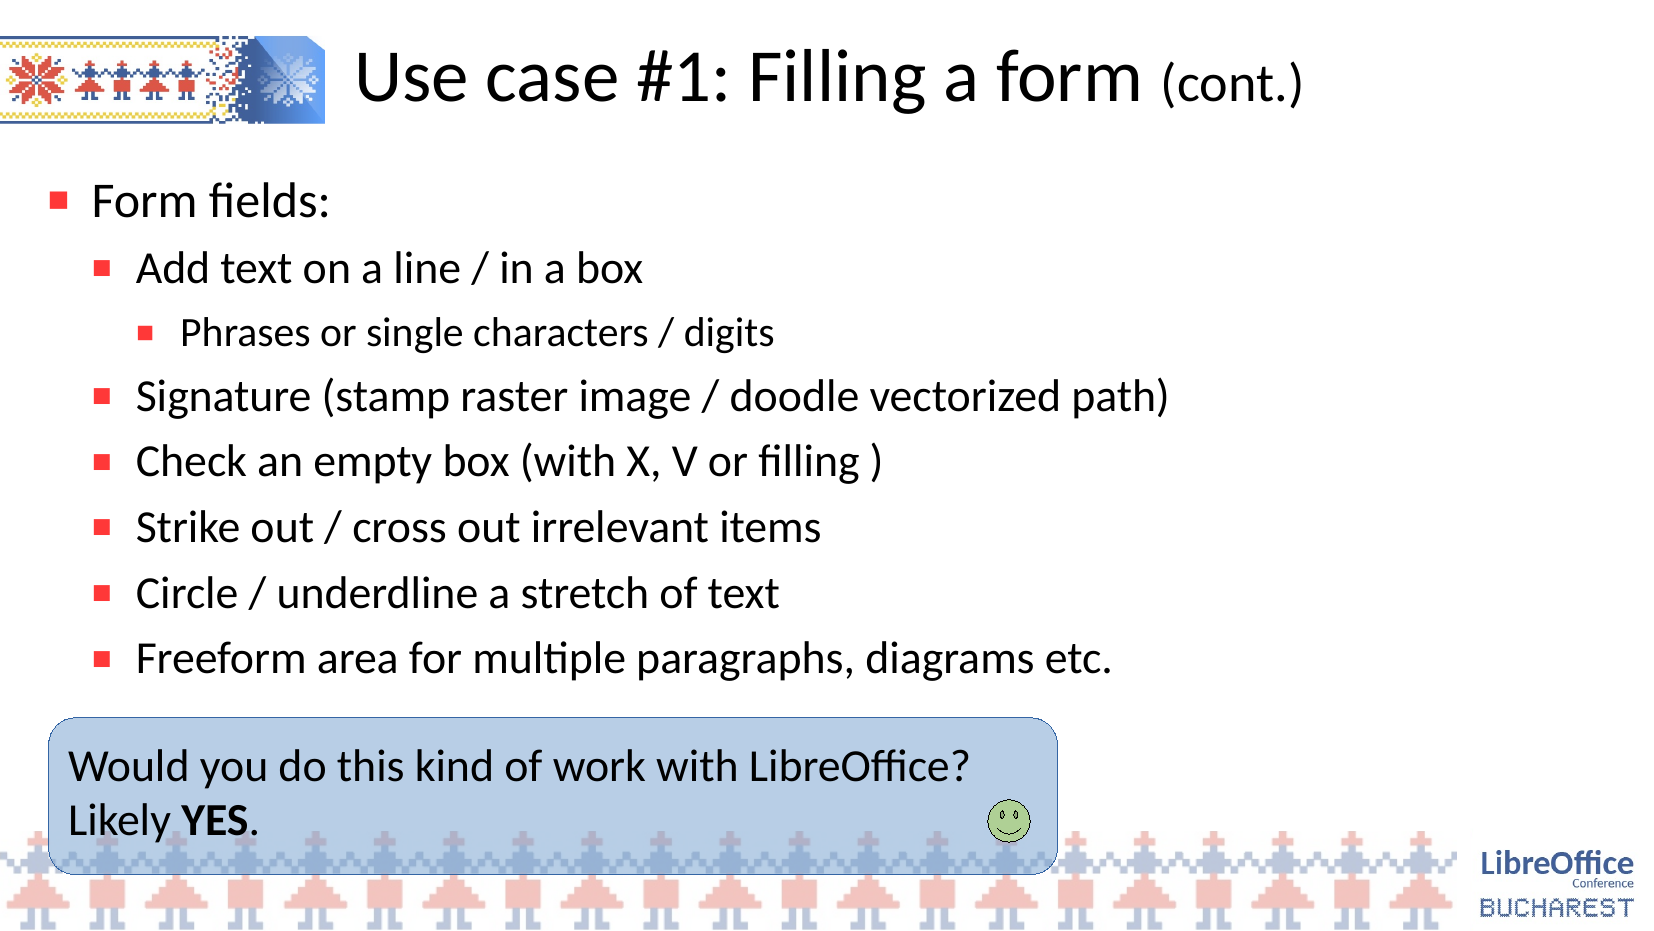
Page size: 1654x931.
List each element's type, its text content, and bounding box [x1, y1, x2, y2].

title Use case #1: Filling a form (cont.) [354, 23, 1625, 142]
list Form fields: Add text on a line / in a box Phrases or single characters / digits Signature (stamp raster image / doodle vectorized path) Check an empty box (with X, V or filling ) Strike out / cross out irrelevant items Circle / underdline a stretch of text Freeform area for multiple paragraphs, diagrams etc. [47, 177, 1625, 798]
text_box Would you do this kind of work with LibreOffice? Likely YES. [48, 717, 1058, 875]
text_box [987, 799, 1031, 843]
subtitle eyalroz1@gmx.com [0, 35, 325, 124]
subtitle eyalroz1@gmx.com [1580, 812, 1640, 931]
